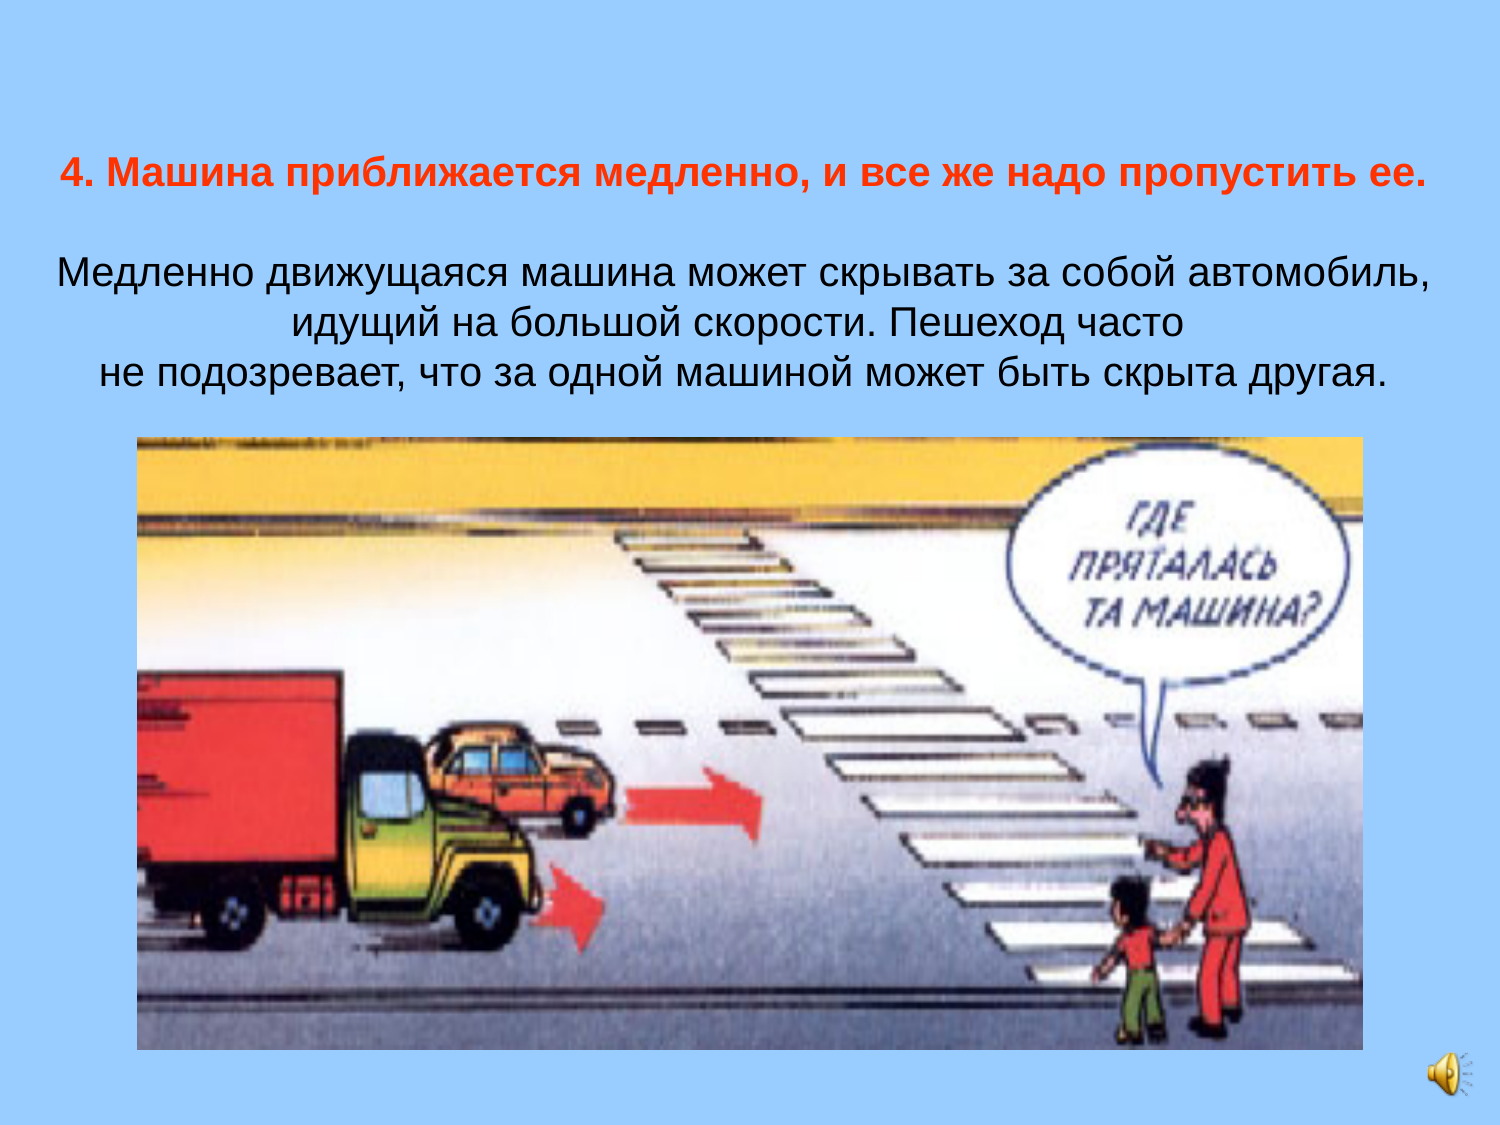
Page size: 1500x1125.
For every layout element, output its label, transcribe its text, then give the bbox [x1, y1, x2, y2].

picture [137, 437, 1363, 1050]
picture [1426, 1051, 1477, 1102]
text_box 4. Машина приближается медленно, и все же надо пропустить ее. Медленно движущаяся машина может скрывать за собой автомобиль, идущий на большой скорости. Пешеход часто не подозревает, что за одной машиной может быть скрыта другая. [37, 137, 1450, 403]
